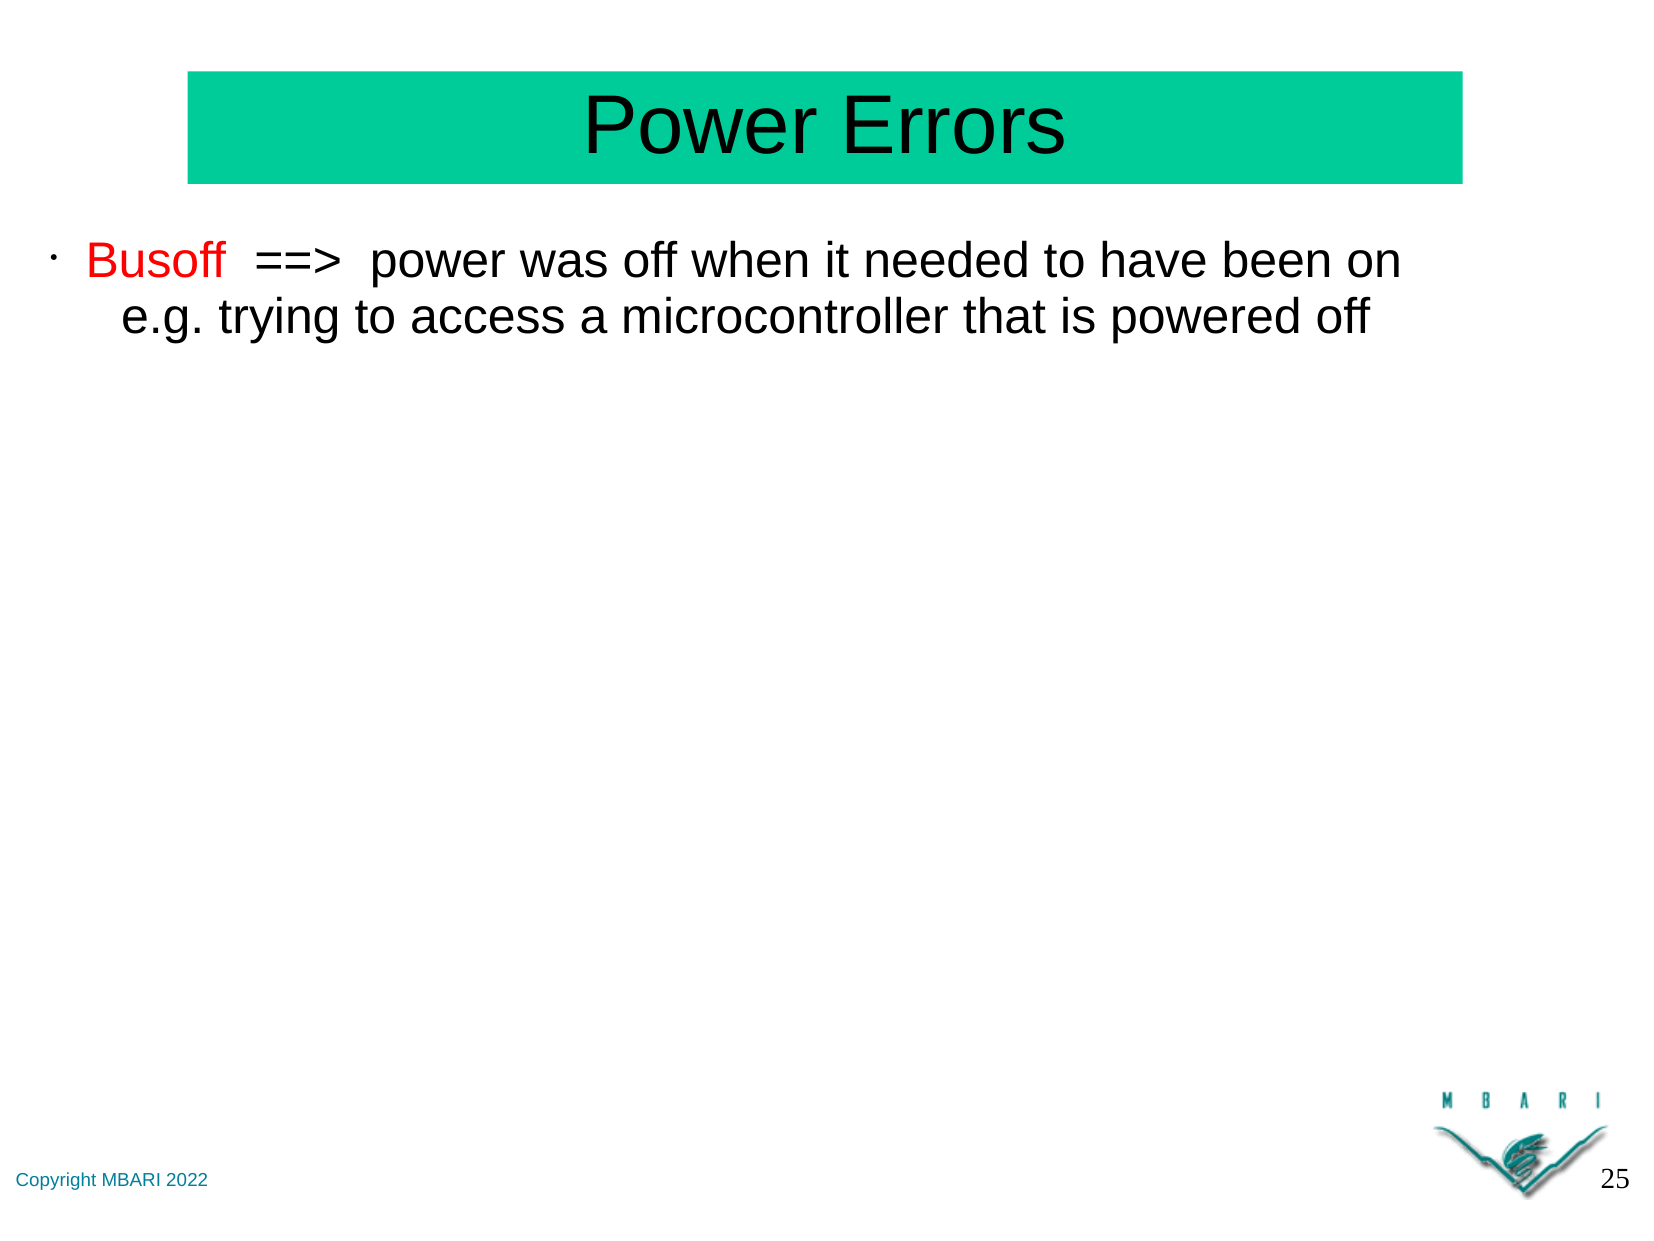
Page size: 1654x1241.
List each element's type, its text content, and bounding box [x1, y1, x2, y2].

picture [1426, 1091, 1613, 1200]
text_box Busoff ==> power was off when it needed to have been on e.g. trying to access a microcontroller that is powered off [0, 225, 1621, 413]
text_box Power Errors [187, 71, 1463, 184]
